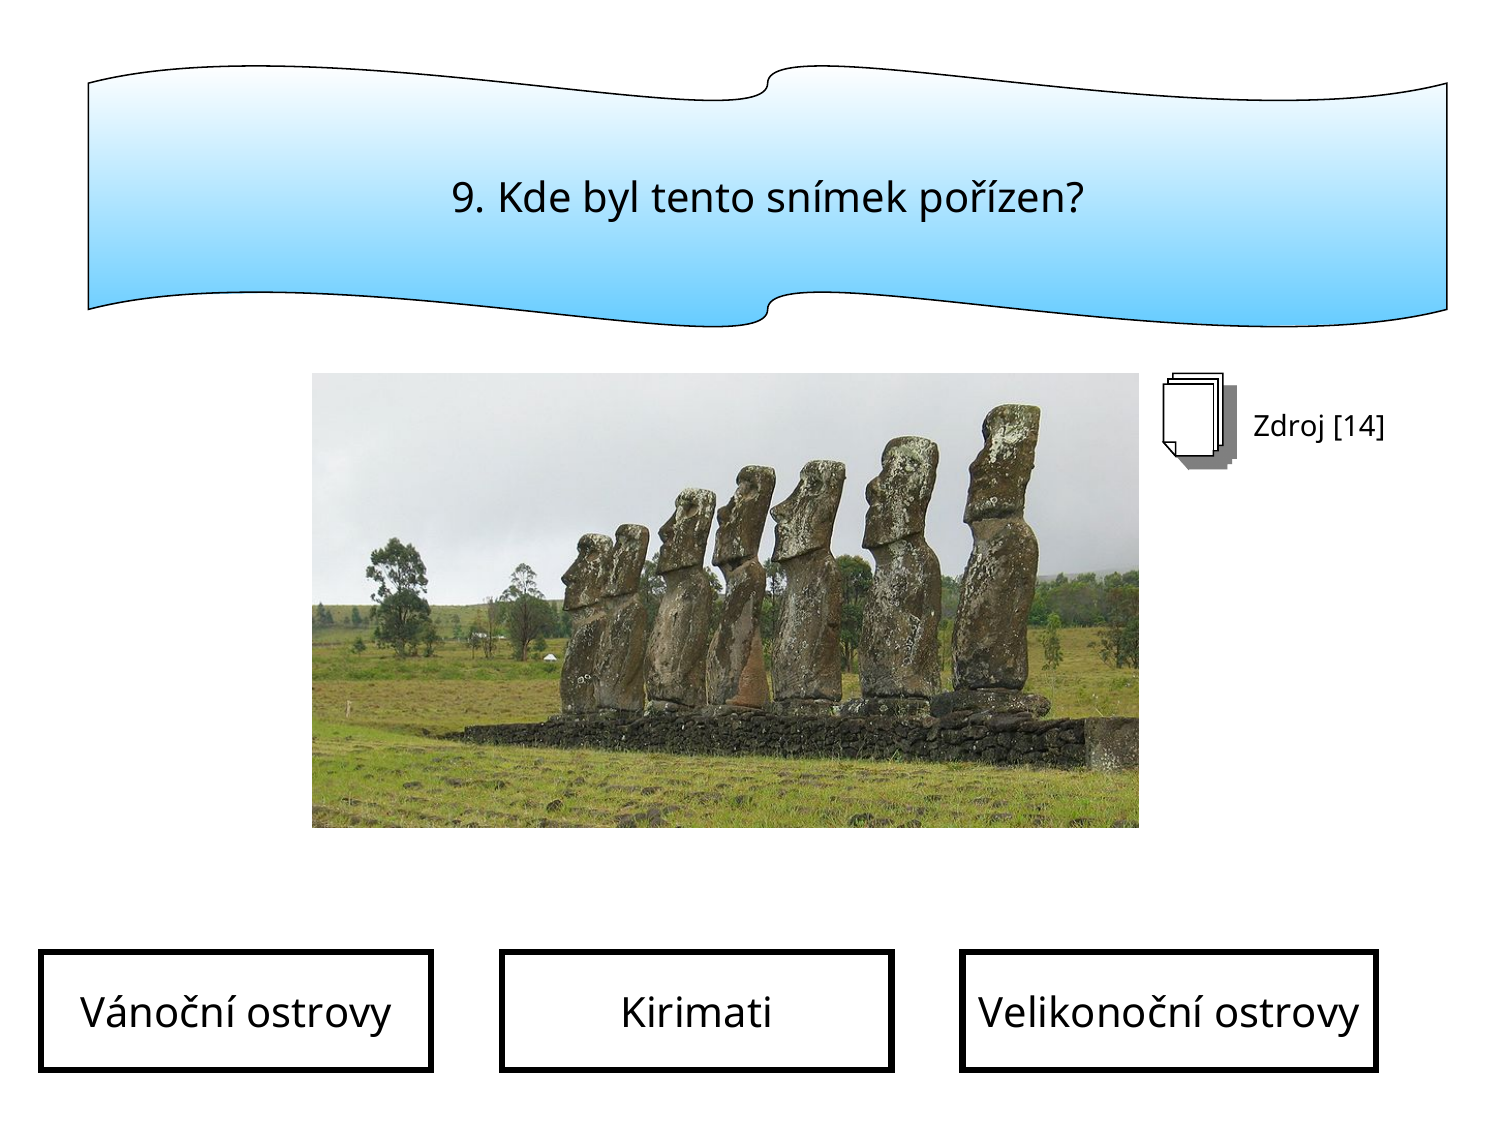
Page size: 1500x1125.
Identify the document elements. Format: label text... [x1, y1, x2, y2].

text_box Zdroj [14] [1238, 397, 1401, 453]
text_box 9. Kde byl tento snímek pořízen? [88, 65, 1447, 327]
text_box Vánoční ostrovy [41, 952, 431, 1071]
text_box Velikonoční ostrovy [962, 952, 1376, 1071]
picture [312, 373, 1139, 828]
text_box [1163, 373, 1223, 456]
text_box Kirimati [501, 952, 892, 1071]
